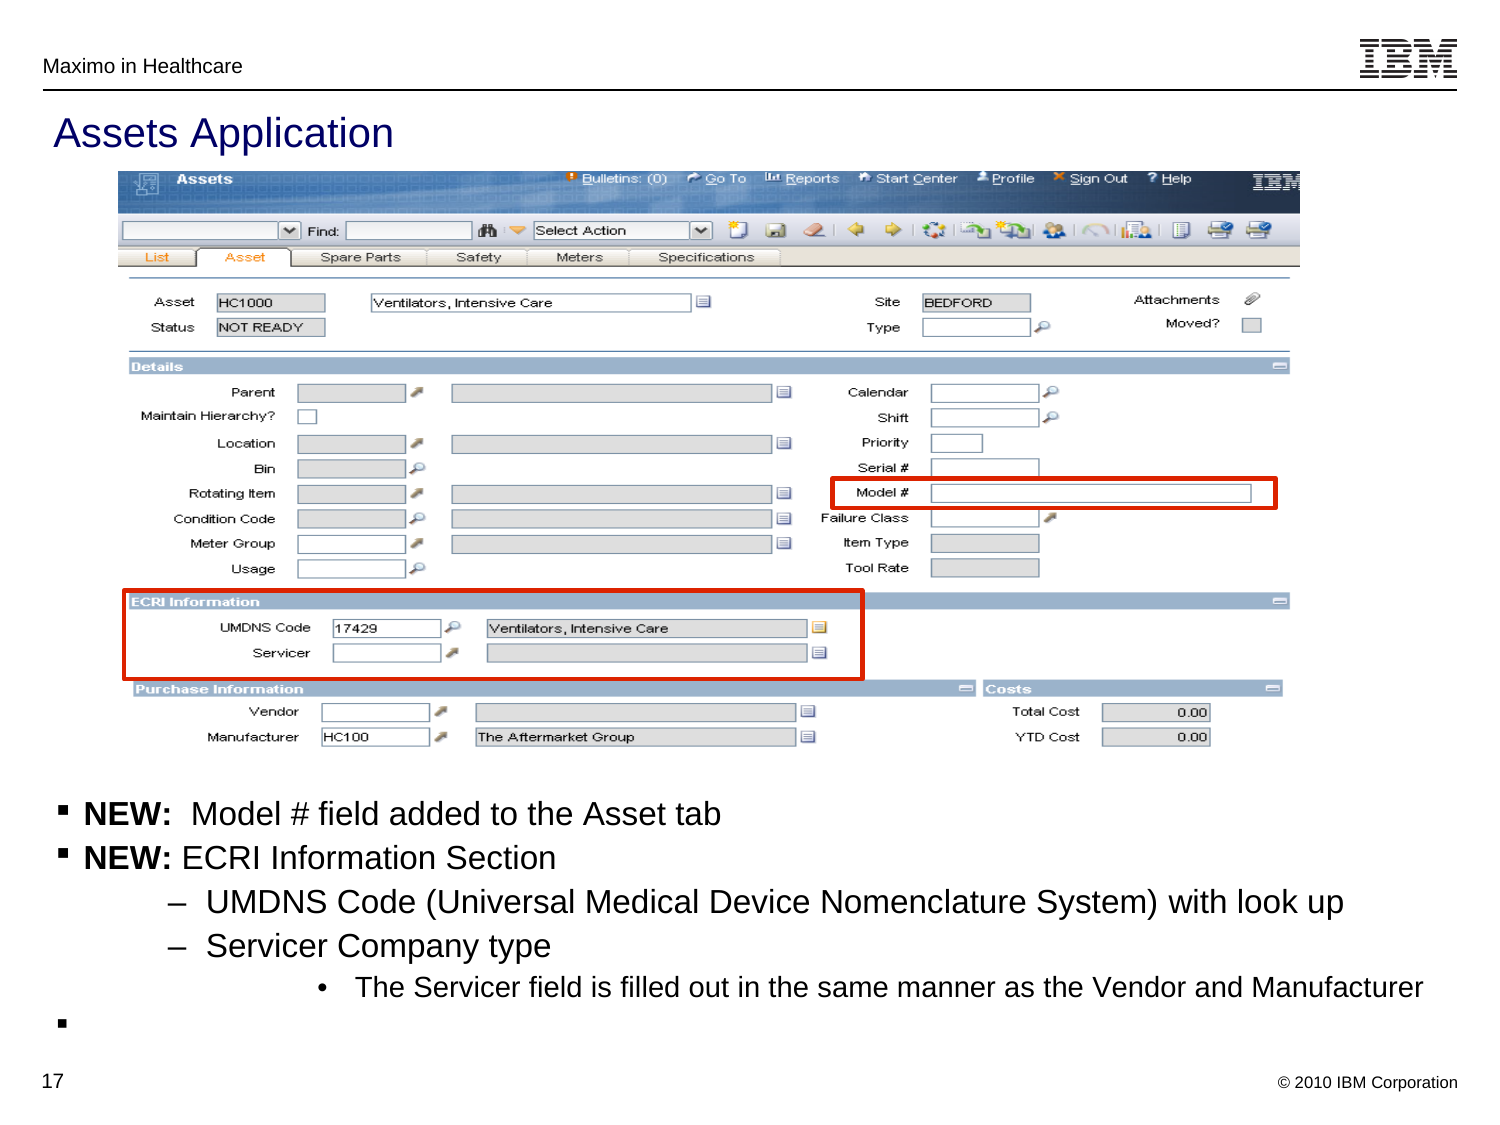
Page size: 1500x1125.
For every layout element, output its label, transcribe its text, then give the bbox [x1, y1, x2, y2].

picture [118, 171, 1300, 752]
picture [1360, 39, 1457, 78]
title Assets Application [38, 86, 1477, 178]
list NEW: Model # field added to the Asset tab NEW: ECRI Information Section UMDNS Code (Universal Medical Device Nomenclature System) with look up Servicer Company type The Servicer field is filled out in the same manner as the Vendor and Manufacturer [55, 797, 1477, 1049]
